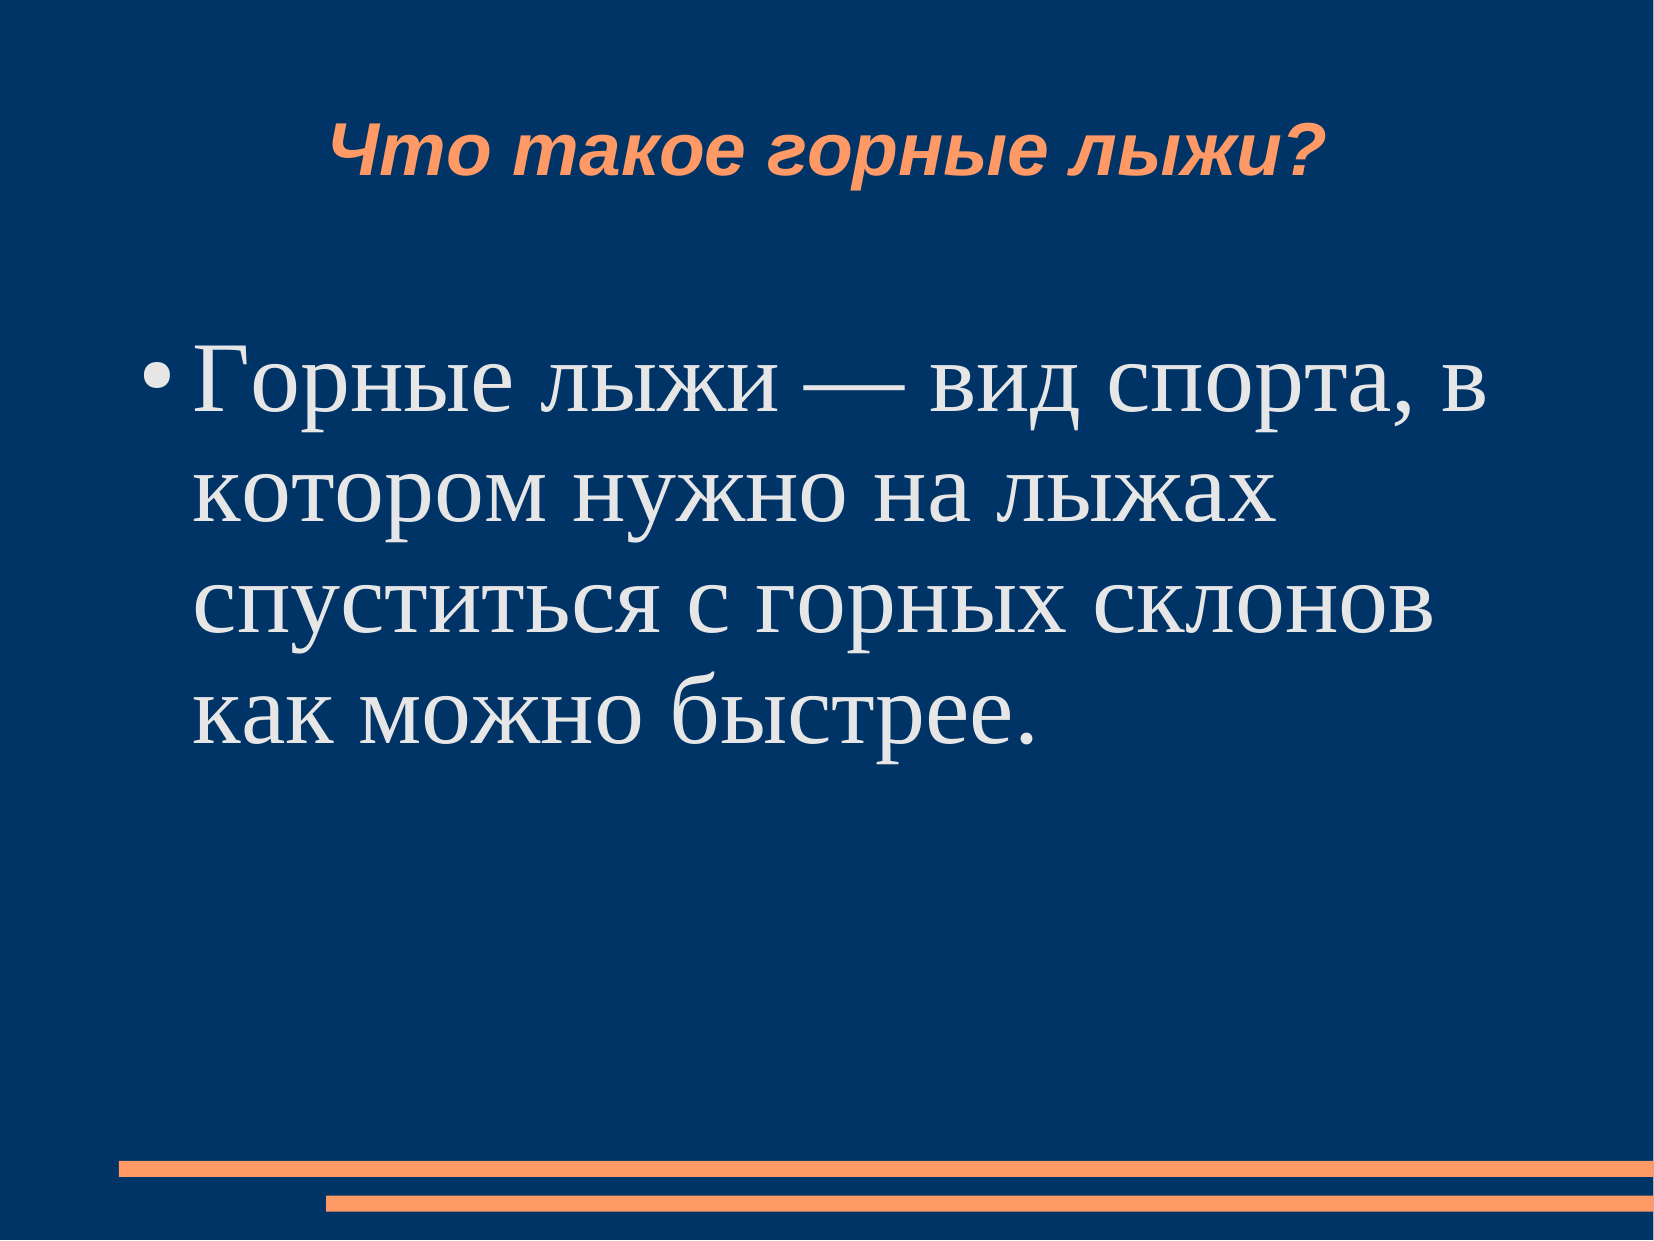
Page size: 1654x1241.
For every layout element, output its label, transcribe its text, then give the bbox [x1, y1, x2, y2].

list Горные лыжи — вид спорта, в котором нужно на лыжах спуститься с горных склонов как можно быстрее. [121, 322, 1561, 1132]
title Что такое горные лыжи? [121, 46, 1534, 254]
